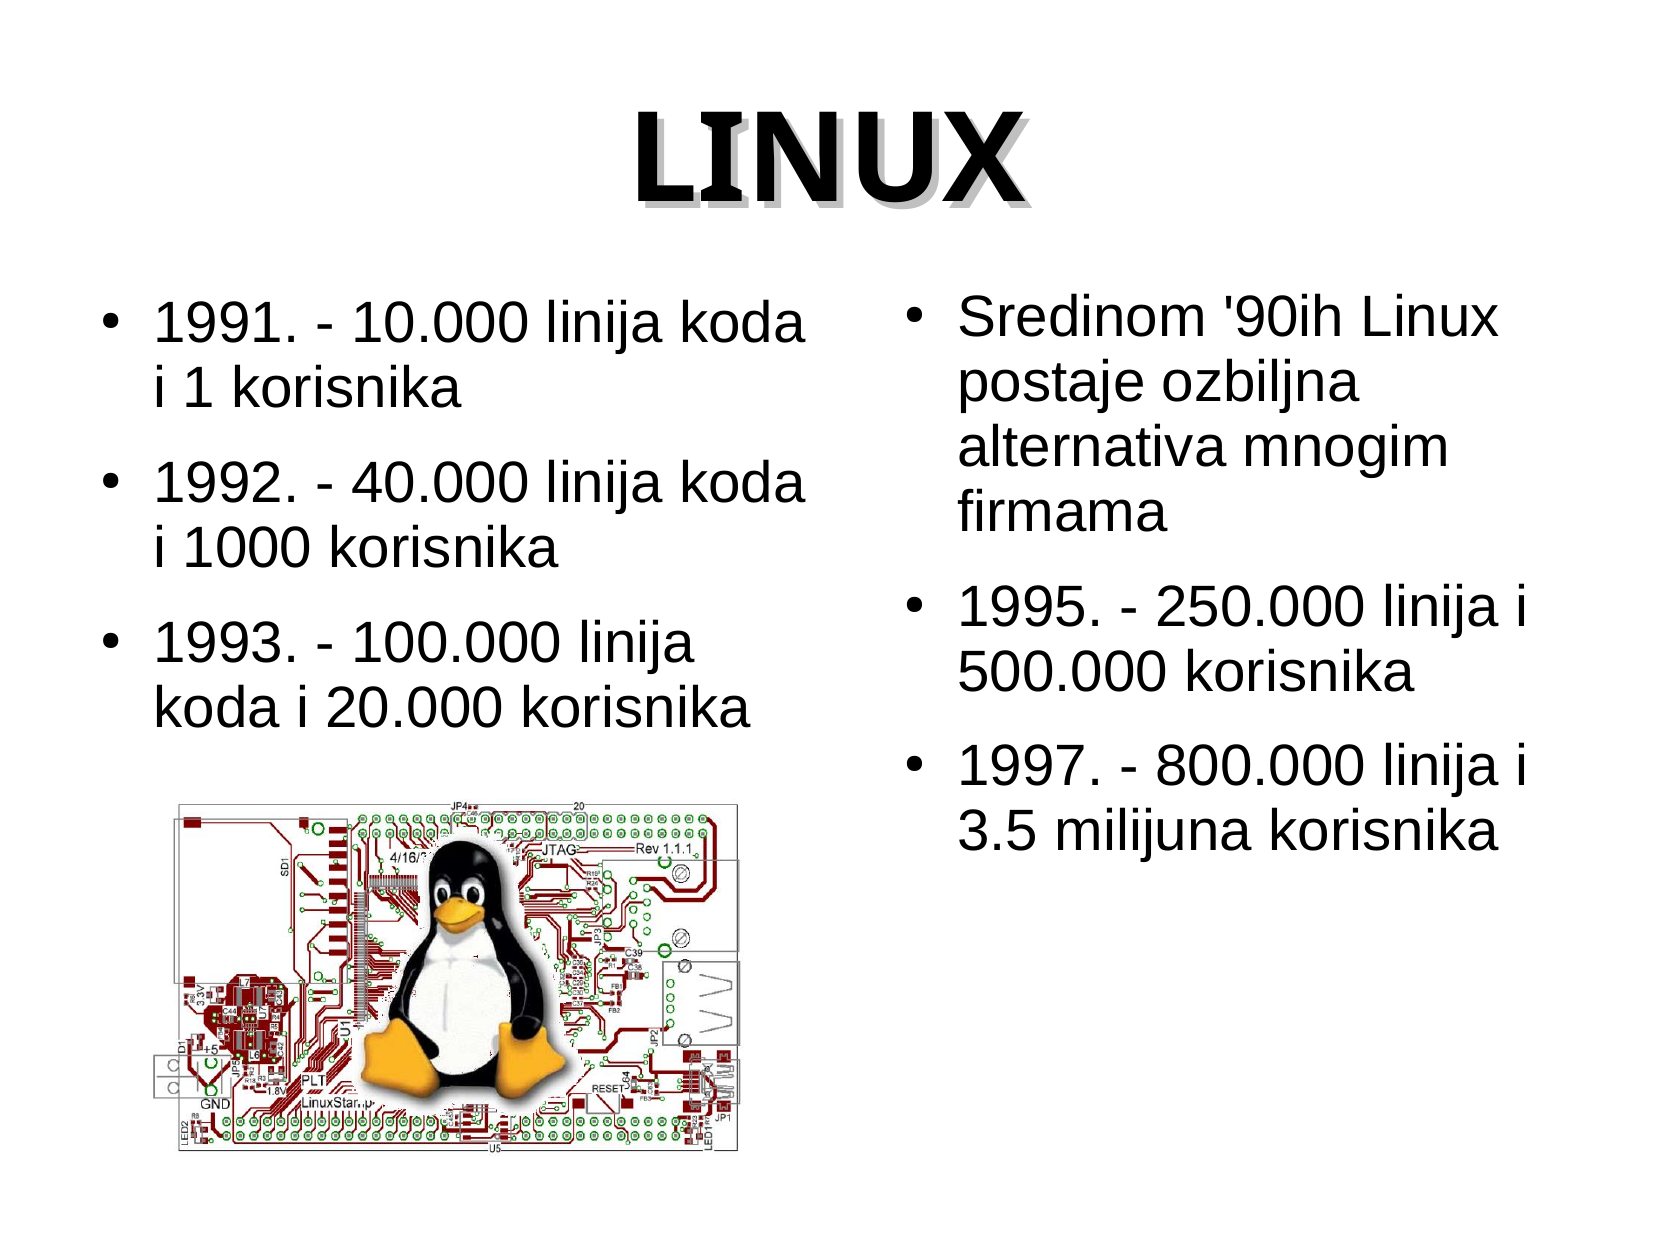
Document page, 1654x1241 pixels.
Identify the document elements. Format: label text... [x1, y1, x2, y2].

list Sredinom '90ih Linux postaje ozbiljna alternativa mnogim firmama 1995. - 250.000 linija i 500.000 korisnika 1997. - 800.000 linija i 3.5 milijuna korisnika [886, 283, 1613, 1088]
title LINUX [82, 56, 1571, 250]
list 1991. - 10.000 linija koda i 1 korisnika 1992. - 40.000 linija koda i 1000 korisnika 1993. - 100.000 linija koda i 20.000 korisnika [82, 290, 809, 1094]
picture [150, 786, 747, 1163]
